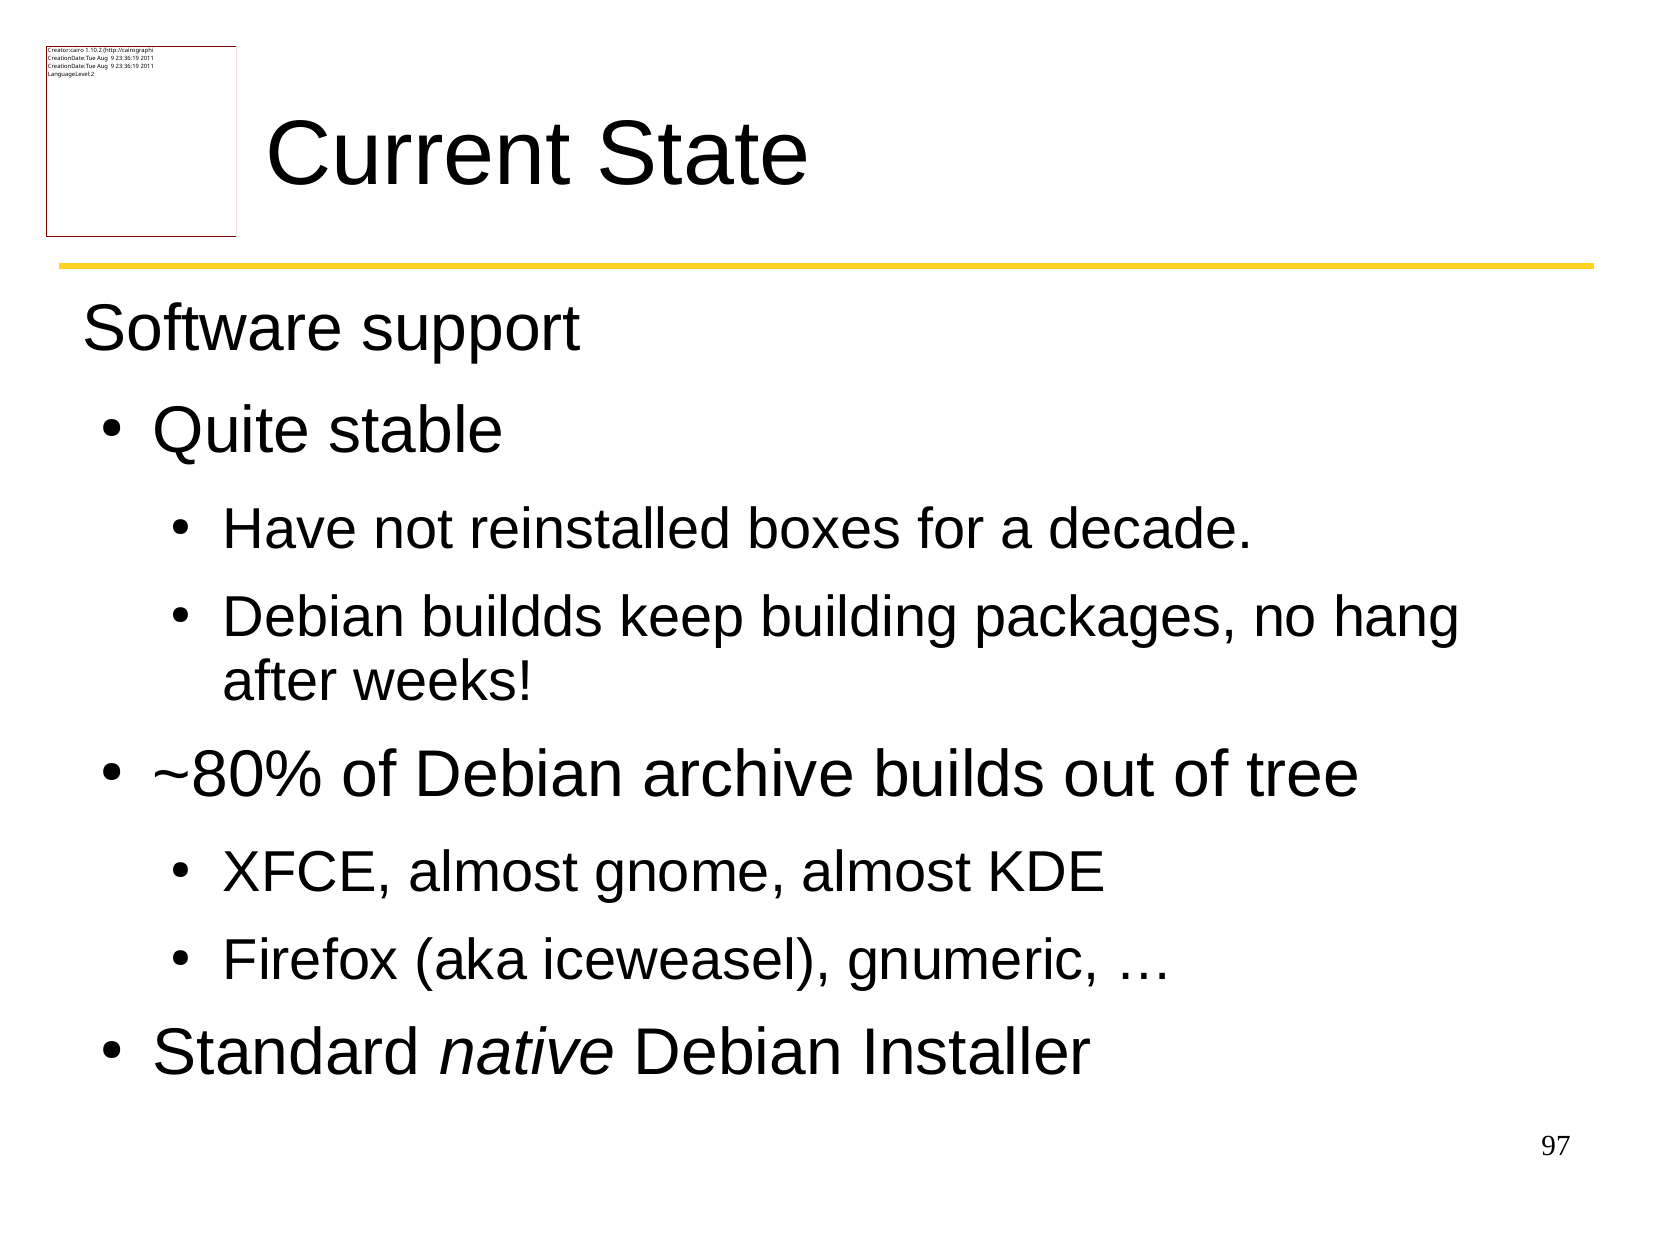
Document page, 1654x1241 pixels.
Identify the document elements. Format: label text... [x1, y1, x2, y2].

list Software support Quite stable Have not reinstalled boxes for a decade. Debian buildds keep building packages, no hang after weeks! ~80% of Debian archive builds out of tree XFCE, almost gnome, almost KDE Firefox (aka iceweasel), gnumeric, … Standard native Debian Installer [82, 290, 1571, 1093]
title Current State [265, 49, 1571, 257]
